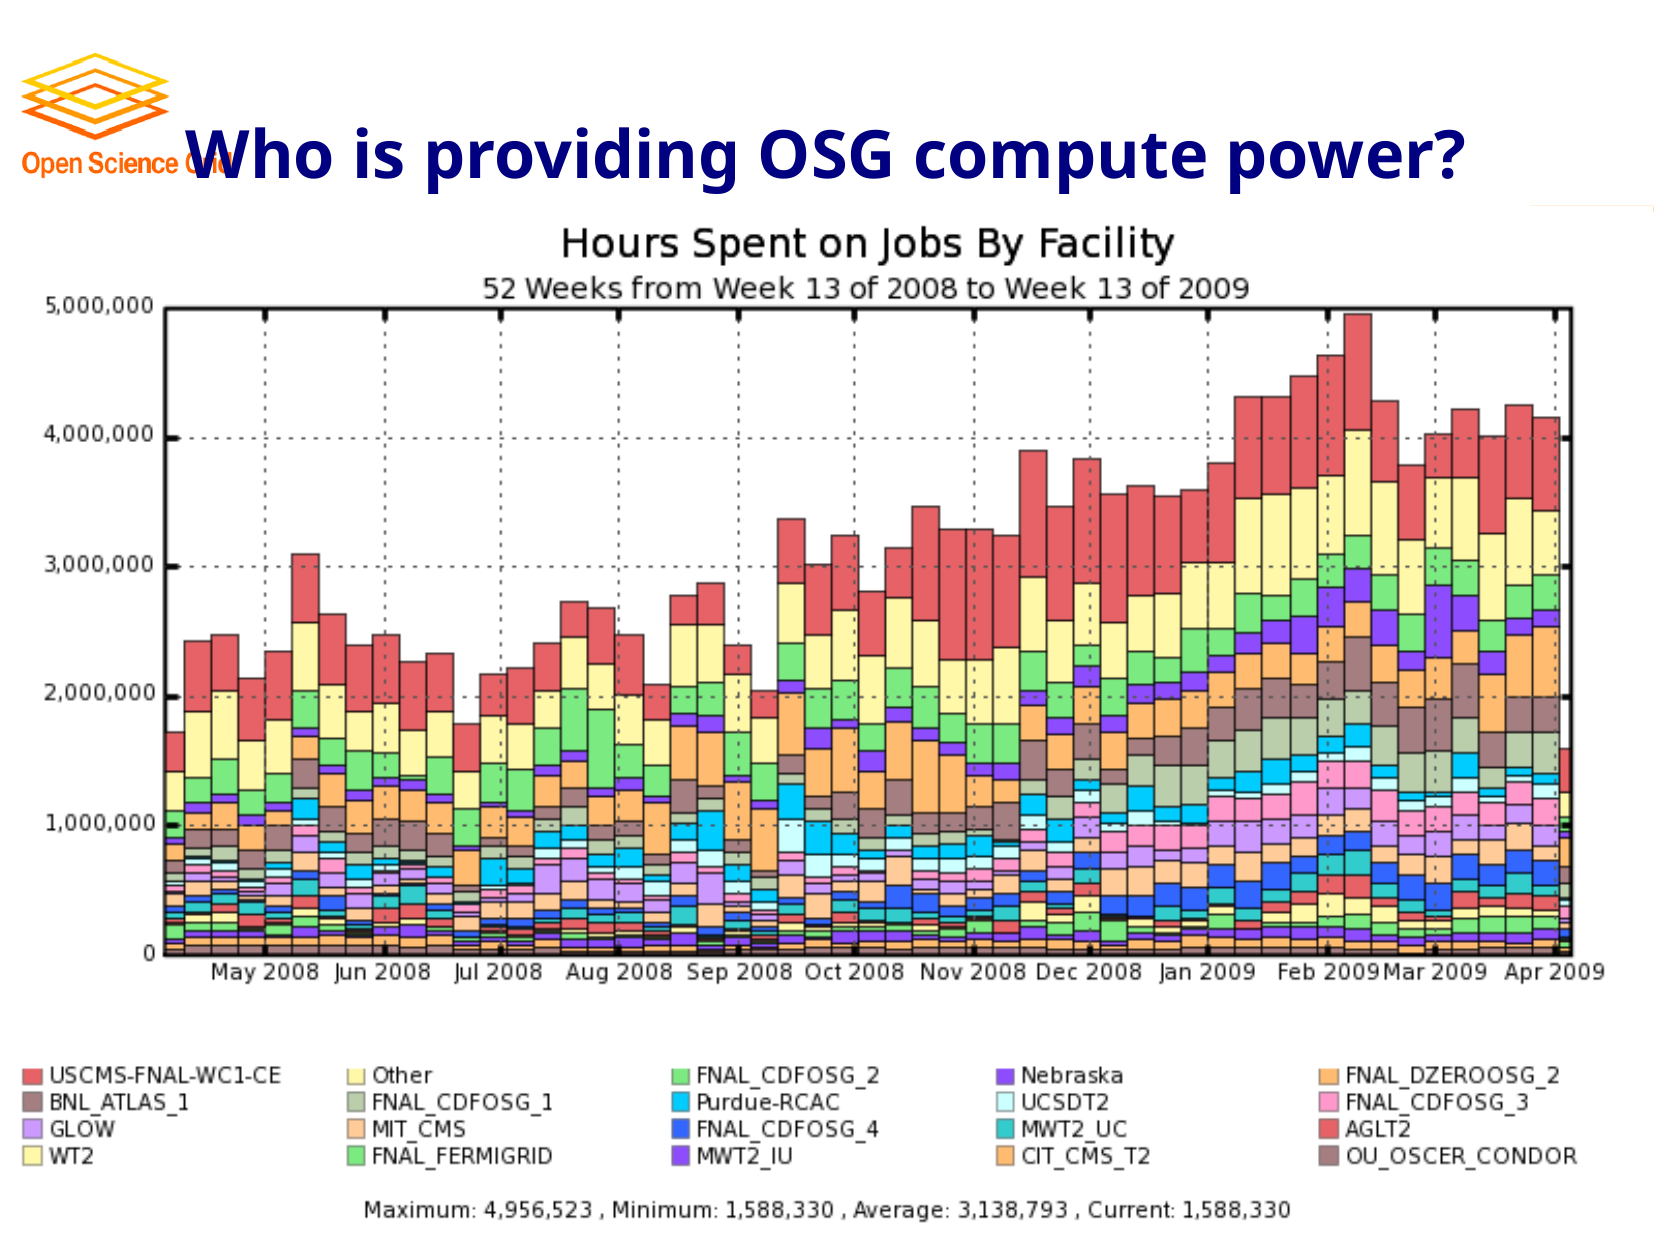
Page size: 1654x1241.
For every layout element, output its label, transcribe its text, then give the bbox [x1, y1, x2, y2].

title Who is providing OSG compute power? [82, 56, 1571, 206]
picture [0, 29, 253, 198]
picture [0, 206, 1654, 1241]
